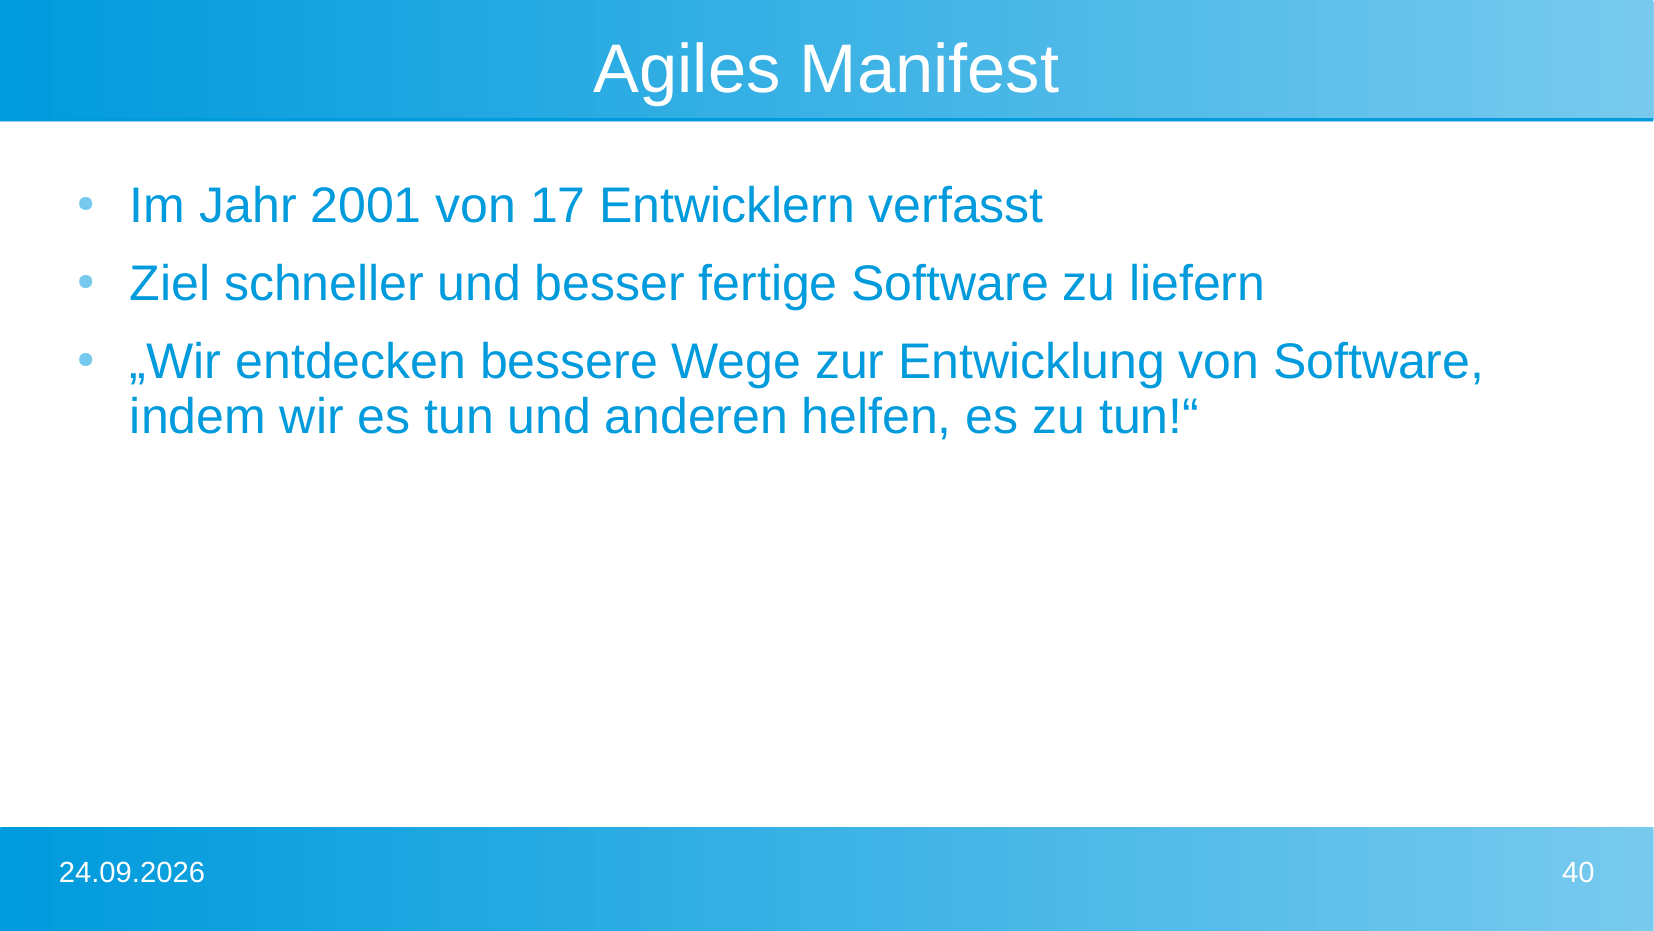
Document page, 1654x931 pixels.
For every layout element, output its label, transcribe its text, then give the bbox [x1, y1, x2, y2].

title Agiles Manifest [59, 29, 1595, 108]
list Im Jahr 2001 von 17 Entwicklern verfasst Ziel schneller und besser fertige Software zu liefern „Wir entdecken bessere Wege zur Entwicklung von Software, indem wir es tun und anderen helfen, es zu tun!“ [59, 177, 1595, 768]
